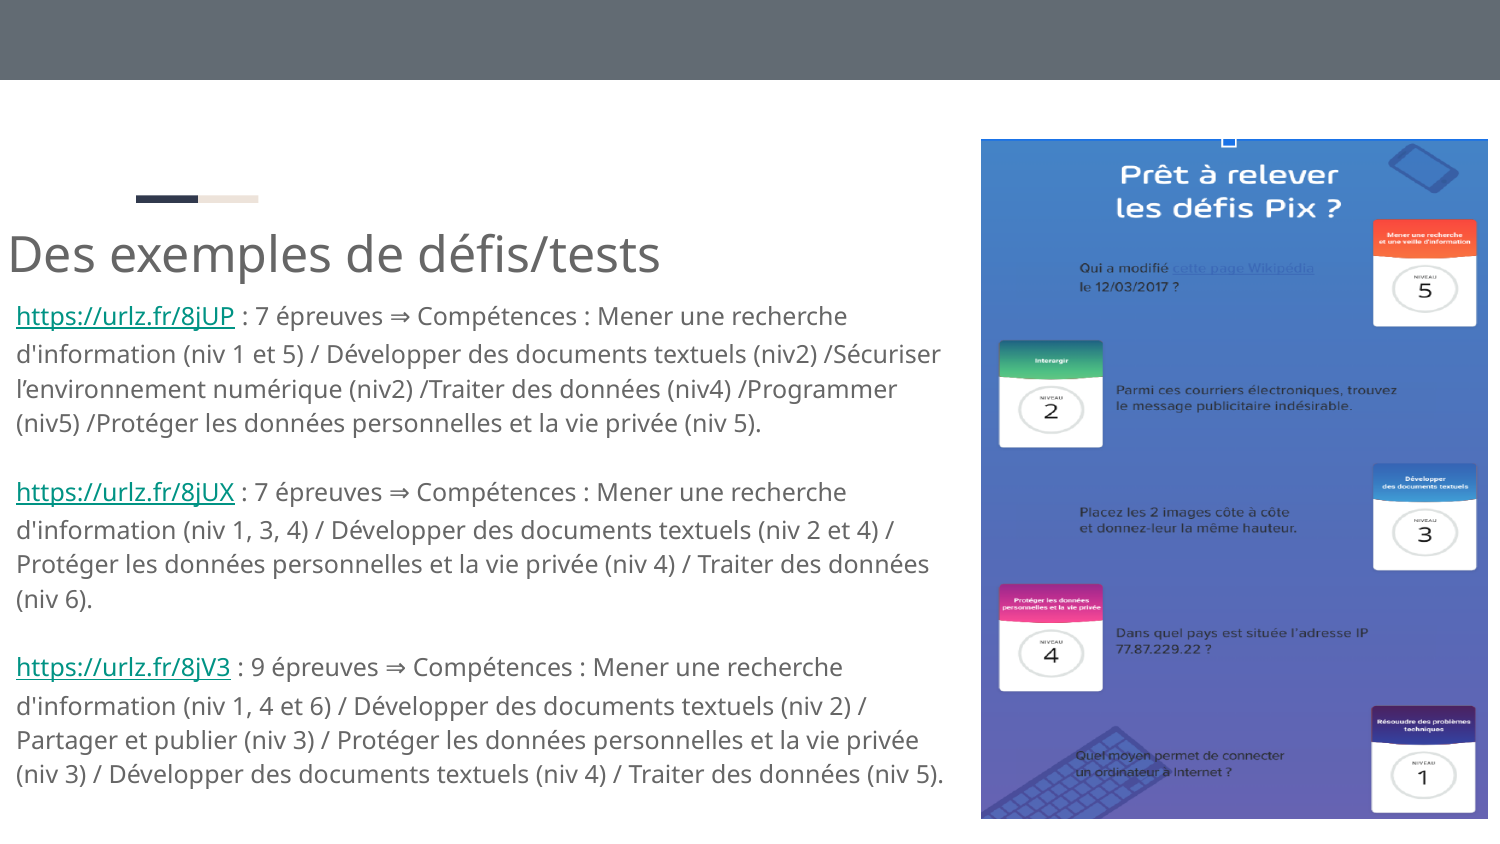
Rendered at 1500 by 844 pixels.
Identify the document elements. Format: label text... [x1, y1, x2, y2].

list https://urlz.fr/8jUP : 7 épreuves ⇒ Compétences : Mener une recherche d'information (niv 1 et 5) / Développer des documents textuels (niv2) /Sécuriser l’environnement numérique (niv2) /Traiter des données (niv4) /Programmer (niv5) /Protéger les données personnelles et la vie privée (niv 5). https://urlz.fr/8jUX : 7 épreuves ⇒ Compétences : Mener une recherche d'information (niv 1, 3, 4) / Développer des documents textuels (niv 2 et 4) / Protéger les données personnelles et la vie privée (niv 4) / Traiter des données (niv 6). https://urlz.fr/8jV3 : 9 épreuves ⇒ Compétences : Mener une recherche d'information (niv 1, 4 et 6) / Développer des documents textuels (niv 2) / Partager et publier (niv 3) / Protéger les données personnelles et la vie privée (niv 3) / Développer des documents textuels (niv 4) / Traiter des données (niv 5). [1, 280, 981, 819]
title Des exemples de défis/tests [0, 207, 981, 296]
picture [981, 139, 1488, 819]
